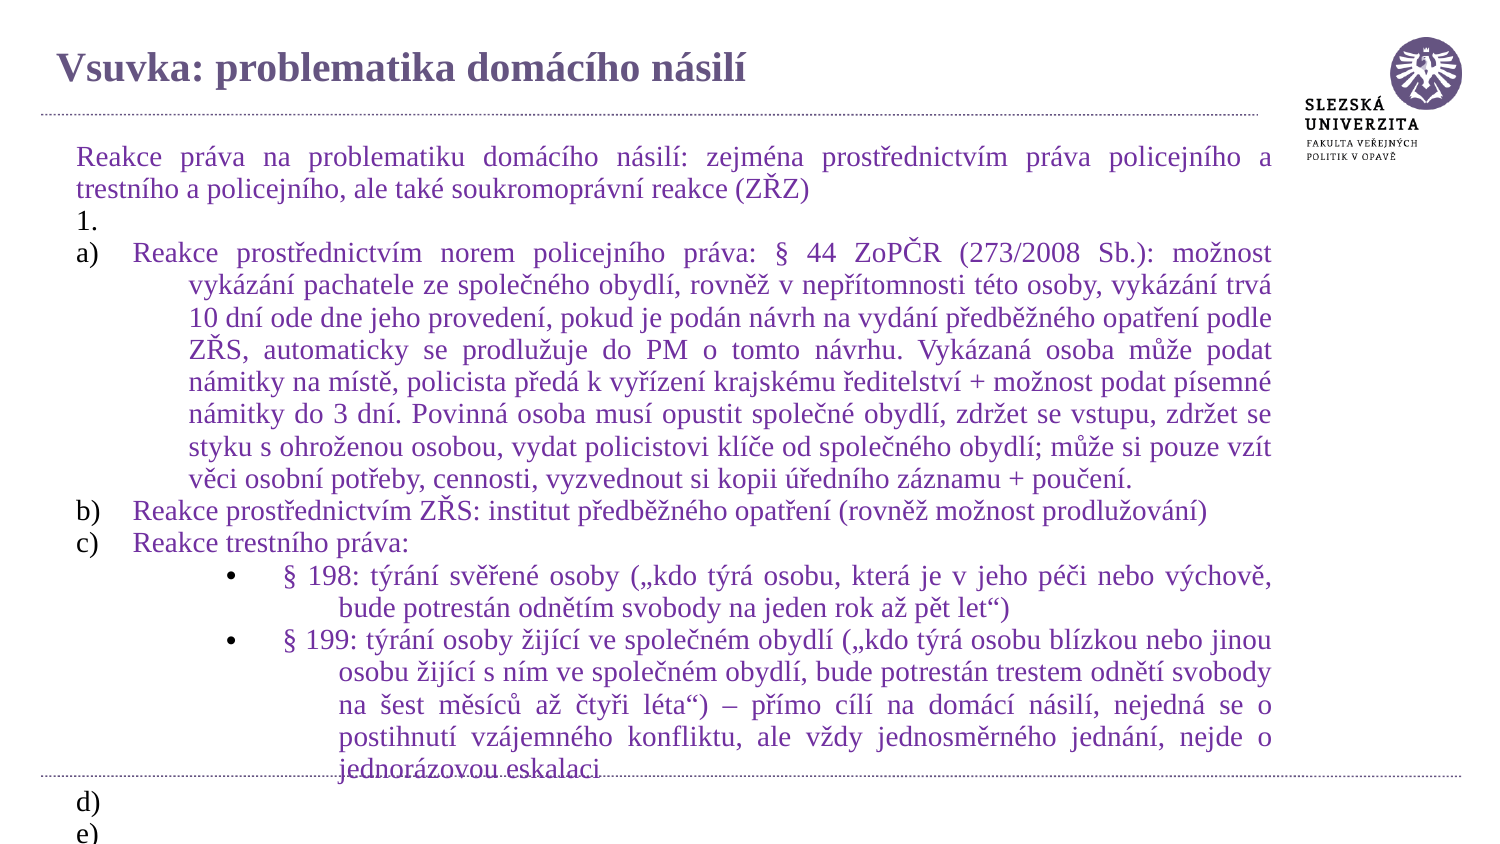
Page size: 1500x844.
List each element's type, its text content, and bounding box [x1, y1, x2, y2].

title Vsuvka: problematika domácího násilí [41, 32, 1220, 116]
text_box Reakce práva na problematiku domácího násilí: zejména prostřednictvím práva policejního a trestního a policejního, ale také soukromoprávní reakce (ZŘZ) Reakce prostřednictvím norem policejního práva: § 44 ZoPČR (273/2008 Sb.): možnost vykázání pachatele ze společného obydlí, rovněž v nepřítomnosti této osoby, vykázání trvá 10 dní ode dne jeho provedení, pokud je podán návrh na vydání předběžného opatření podle ZŘS, automaticky se prodlužuje do PM o tomto návrhu. Vykázaná osoba může podat námitky na místě, policista předá k vyřízení krajskému ředitelství + možnost podat písemné námitky do 3 dní. Povinná osoba musí opustit společné obydlí, zdržet se vstupu, zdržet se styku s ohroženou osobou, vydat policistovi klíče od společného obydlí; může si pouze vzít věci osobní potřeby, cennosti, vyzvednout si kopii úředního záznamu + poučení. Reakce prostřednictvím ZŘS: institut předběžného opatření (rovněž možnost prodlužování) Reakce trestního práva: § 198: týrání svěřené osoby („kdo týrá osobu, která je v jeho péči nebo výchově, bude potrestán odnětím svobody na jeden rok až pět let“) § 199: týrání osoby žijící ve společném obydlí („kdo týrá osobu blízkou nebo jinou osobu žijící s ním ve společném obydlí, bude potrestán trestem odnětí svobody na šest měsíců až čtyři léta“) – přímo cílí na domácí násilí, nejedná se o postihnutí vzájemného konfliktu, ale vždy jednosměrného jednání, nejde o jednorázovou eskalaci [61, 132, 1289, 812]
